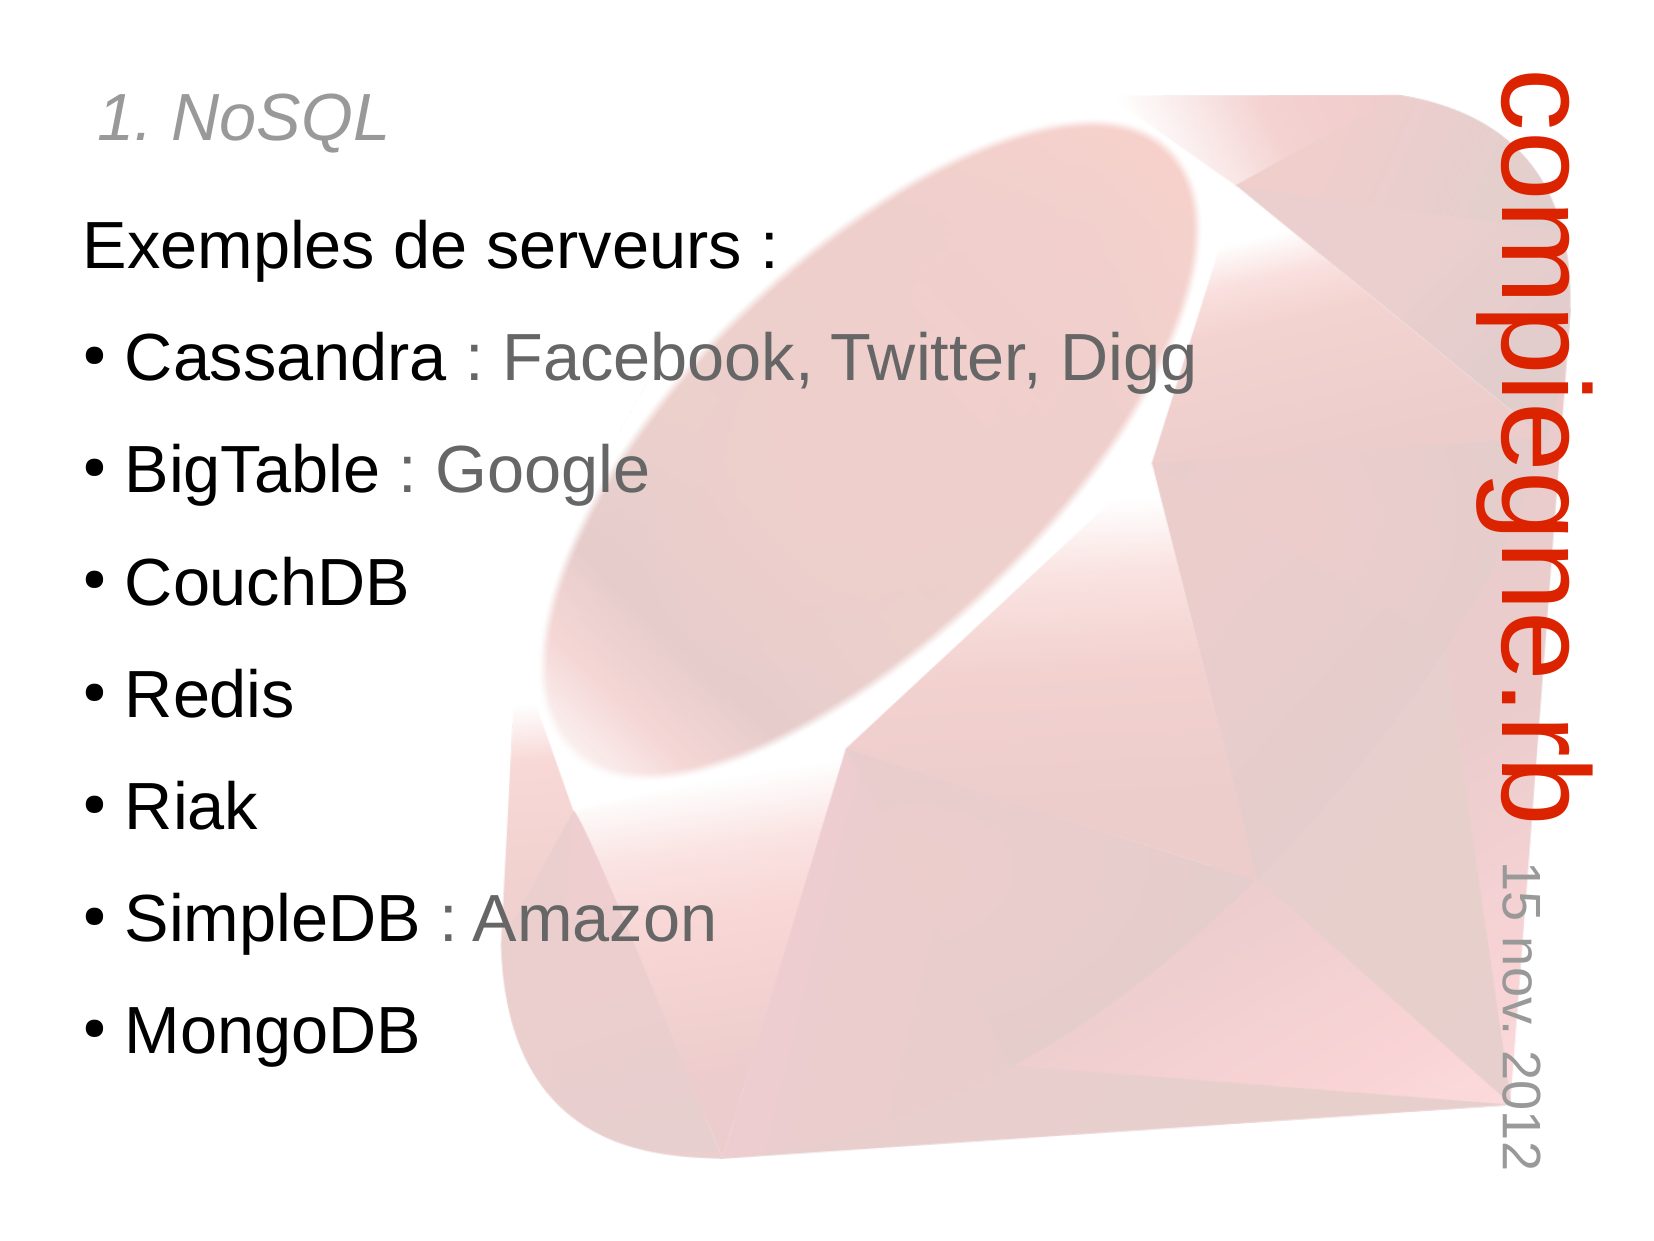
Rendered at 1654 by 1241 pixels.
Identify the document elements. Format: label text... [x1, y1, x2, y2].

picture [484, 70, 1442, 188]
title compiegne.rb 15 nov. 2012 [1442, 23, 1650, 1217]
subtitle Exemples de serveurs : Cassandra : Facebook, Twitter, Digg BigTable : Google CouchDB Redis Riak SimpleDB : Amazon MongoDB [82, 188, 1477, 1162]
text_box 1. NoSQL [82, 73, 1090, 166]
